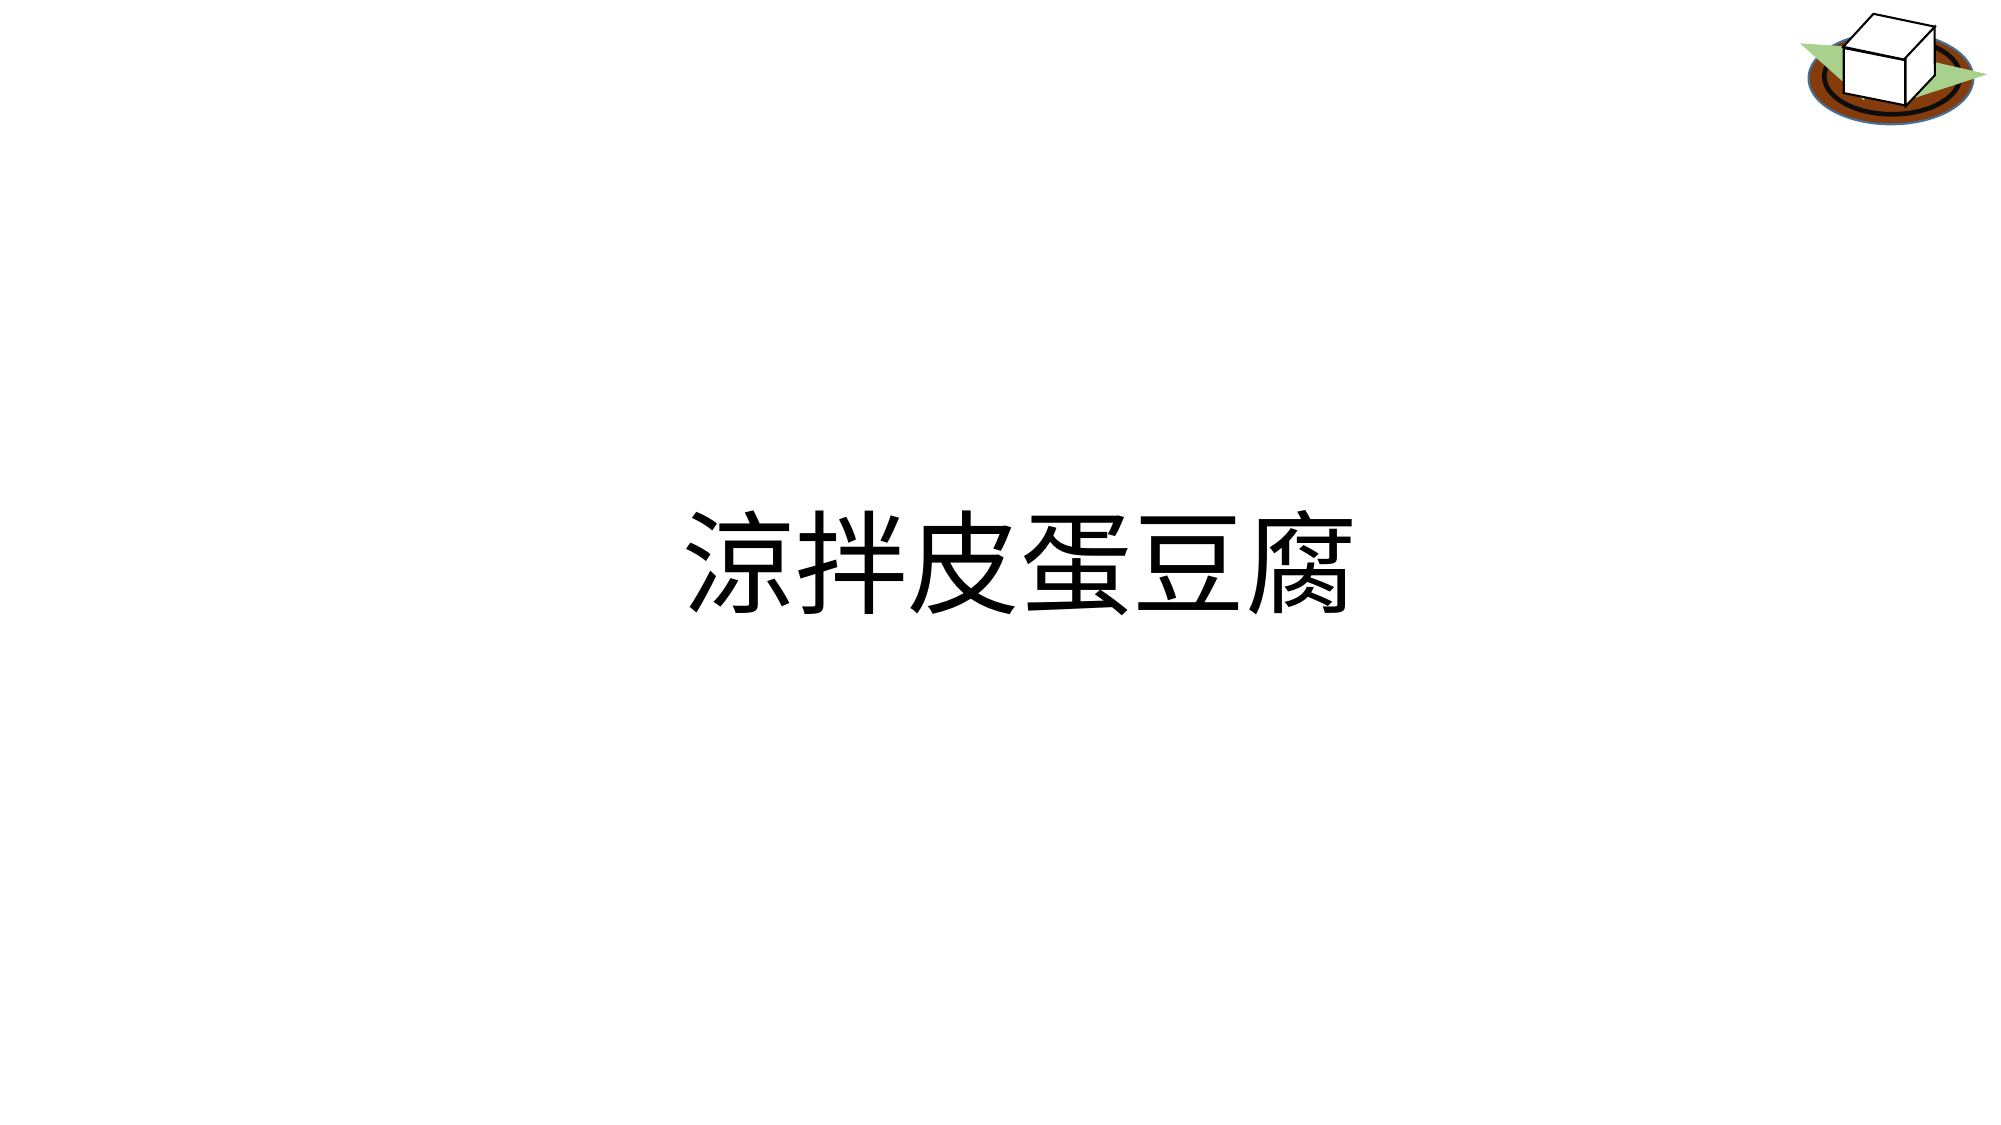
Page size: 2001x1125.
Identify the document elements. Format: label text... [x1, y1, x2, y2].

text_box [1800, 13, 1988, 125]
text_box 涼拌皮蛋豆腐 [596, 485, 1444, 637]
